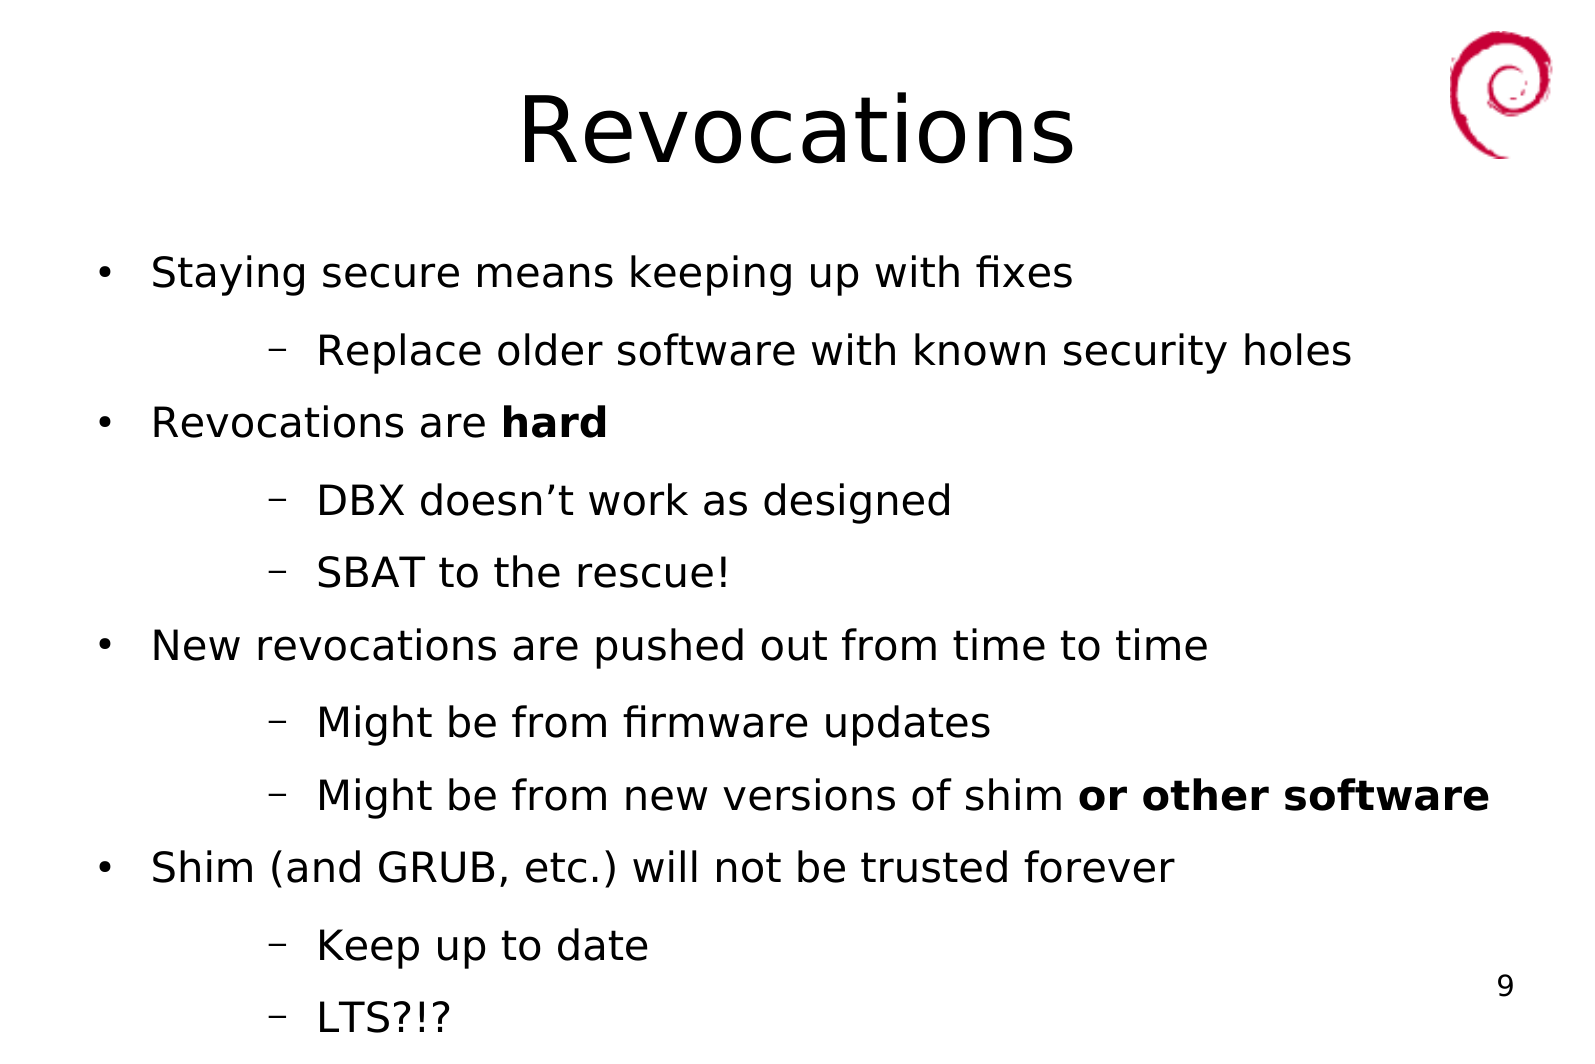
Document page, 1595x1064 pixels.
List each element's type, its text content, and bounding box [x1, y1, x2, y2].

picture [1450, 31, 1555, 159]
list Staying secure means keeping up with fixes Replace older software with known security holes Revocations are hard DBX doesn’t work as designed SBAT to the rescue! New revocations are pushed out from time to time Might be from firmware updates Might be from new versions of shim or other software Shim (and GRUB, etc.) will not be trusted forever Keep up to date LTS?!? [79, 248, 1515, 1064]
title Revocations [79, 42, 1515, 220]
